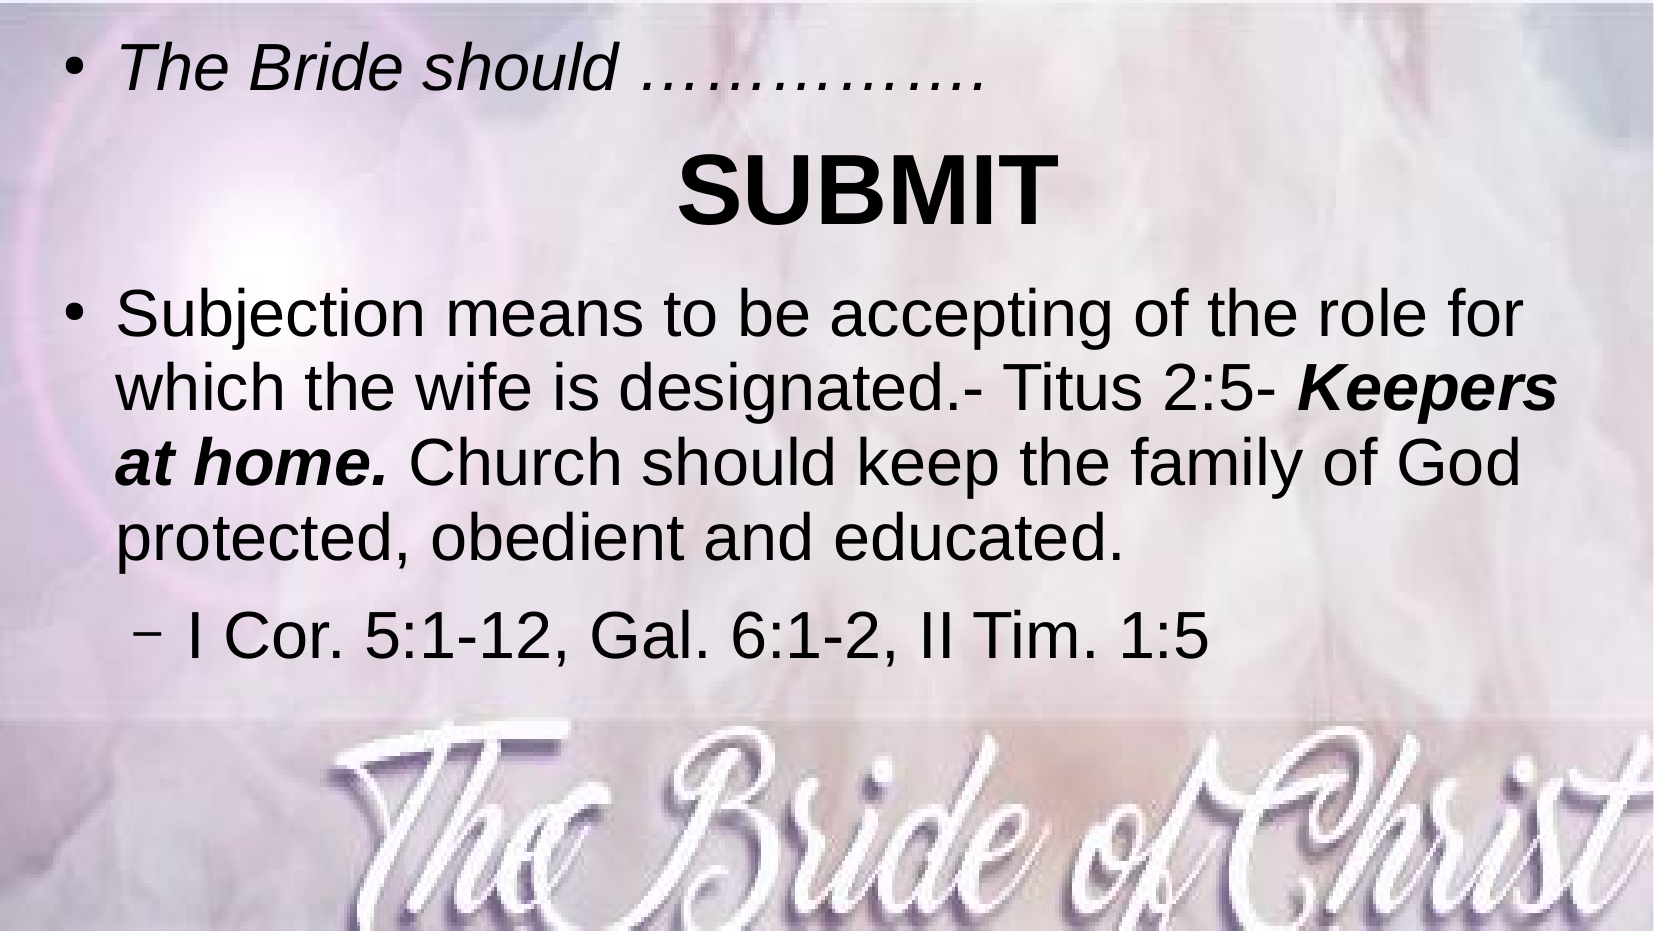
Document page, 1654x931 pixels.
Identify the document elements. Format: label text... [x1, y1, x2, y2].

picture [0, 0, 1654, 931]
list The Bride should ……………. SUBMIT Subjection means to be accepting of the role for which the wife is designated.- Titus 2:5- Keepers at home. Church should keep the family of God protected, obedient and educated. I Cor. 5:1-12, Gal. 6:1-2, II Tim. 1:5 [45, 30, 1621, 720]
